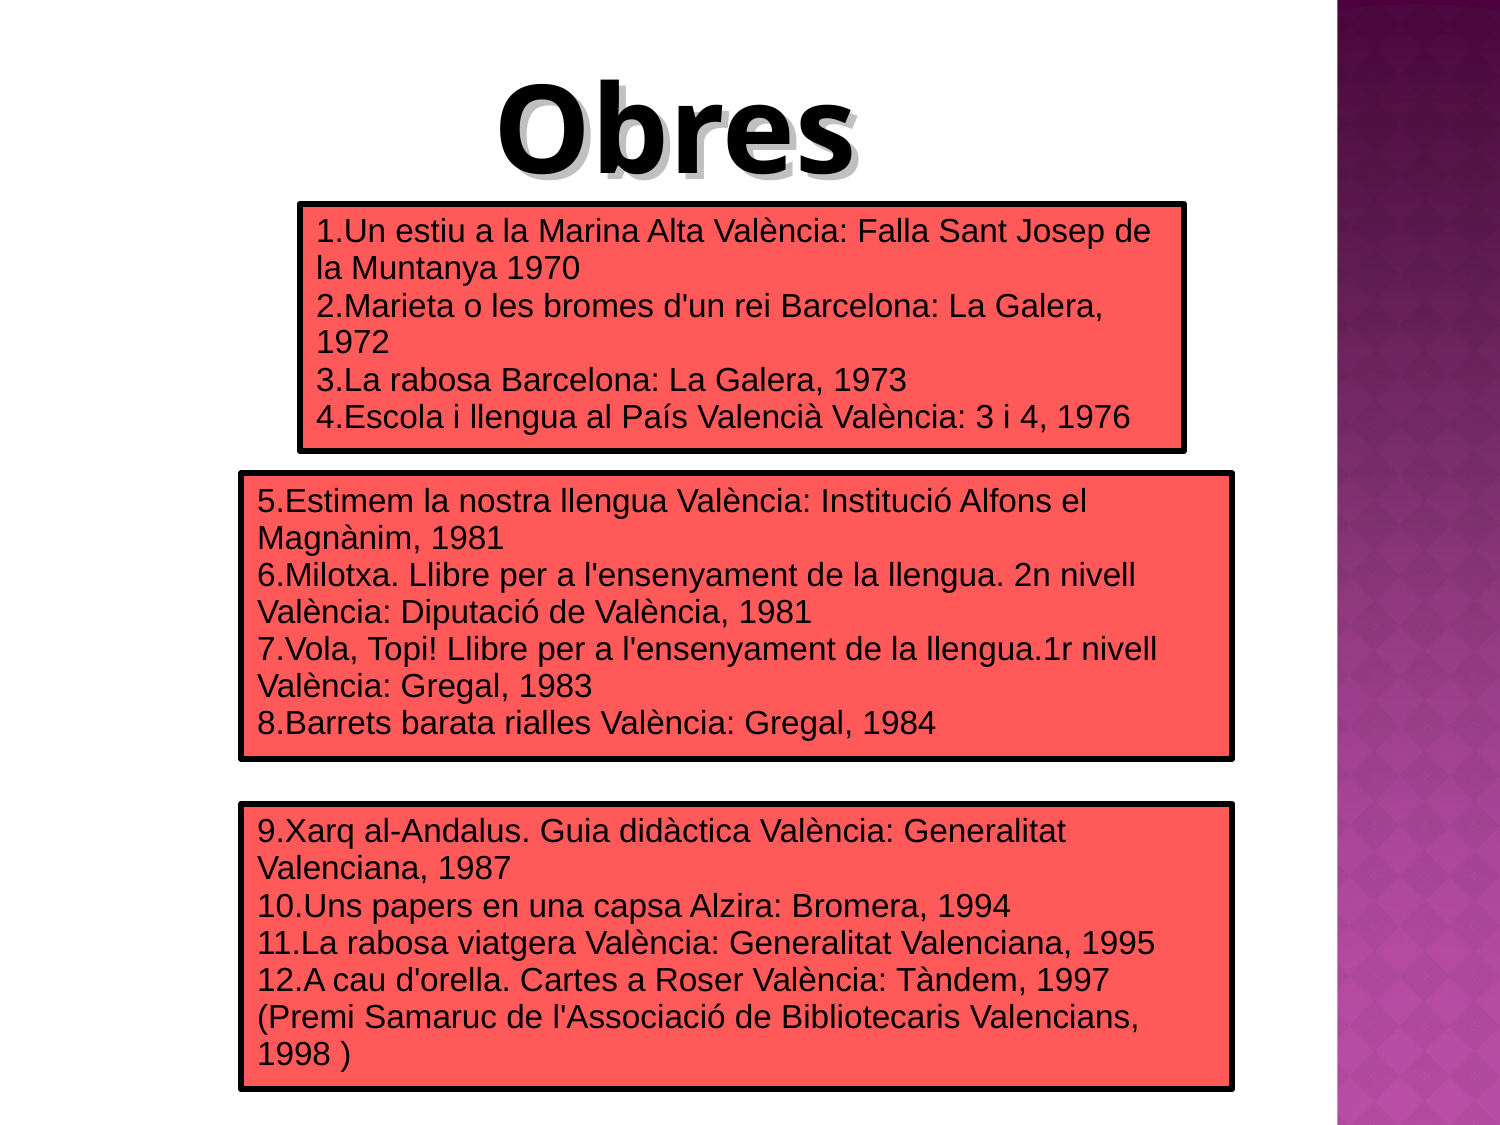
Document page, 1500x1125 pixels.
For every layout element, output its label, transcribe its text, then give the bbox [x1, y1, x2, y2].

text_box Xarq al-Andalus. Guia didàctica València: Generalitat Valenciana, 1987 Uns papers en una capsa Alzira: Bromera, 1994 La rabosa viatgera València: Generalitat Valenciana, 1995 A cau d'orella. Cartes a Roser València: Tàndem, 1997 (Premi Samaruc de l'Associació de Bibliotecaris Valencians, 1998 ) [241, 803, 1233, 1090]
text_box Estimem la nostra llengua València: Institució Alfons el Magnànim, 1981 Milotxa. Llibre per a l'ensenyament de la llengua. 2n nivell València: Diputació de València, 1981 Vola, Topi! Llibre per a l'ensenyament de la llengua.1r nivell València: Gregal, 1983 Barrets barata rialles València: Gregal, 1984 [241, 473, 1233, 759]
title Obres [0, 30, 1350, 205]
text_box Un estiu a la Marina Alta València: Falla Sant Josep de la Muntanya 1970 Marieta o les bromes d'un rei Barcelona: La Galera, 1972 La rabosa Barcelona: La Galera, 1973 Escola i llengua al País Valencià València: 3 i 4, 1976 [300, 205, 1184, 452]
